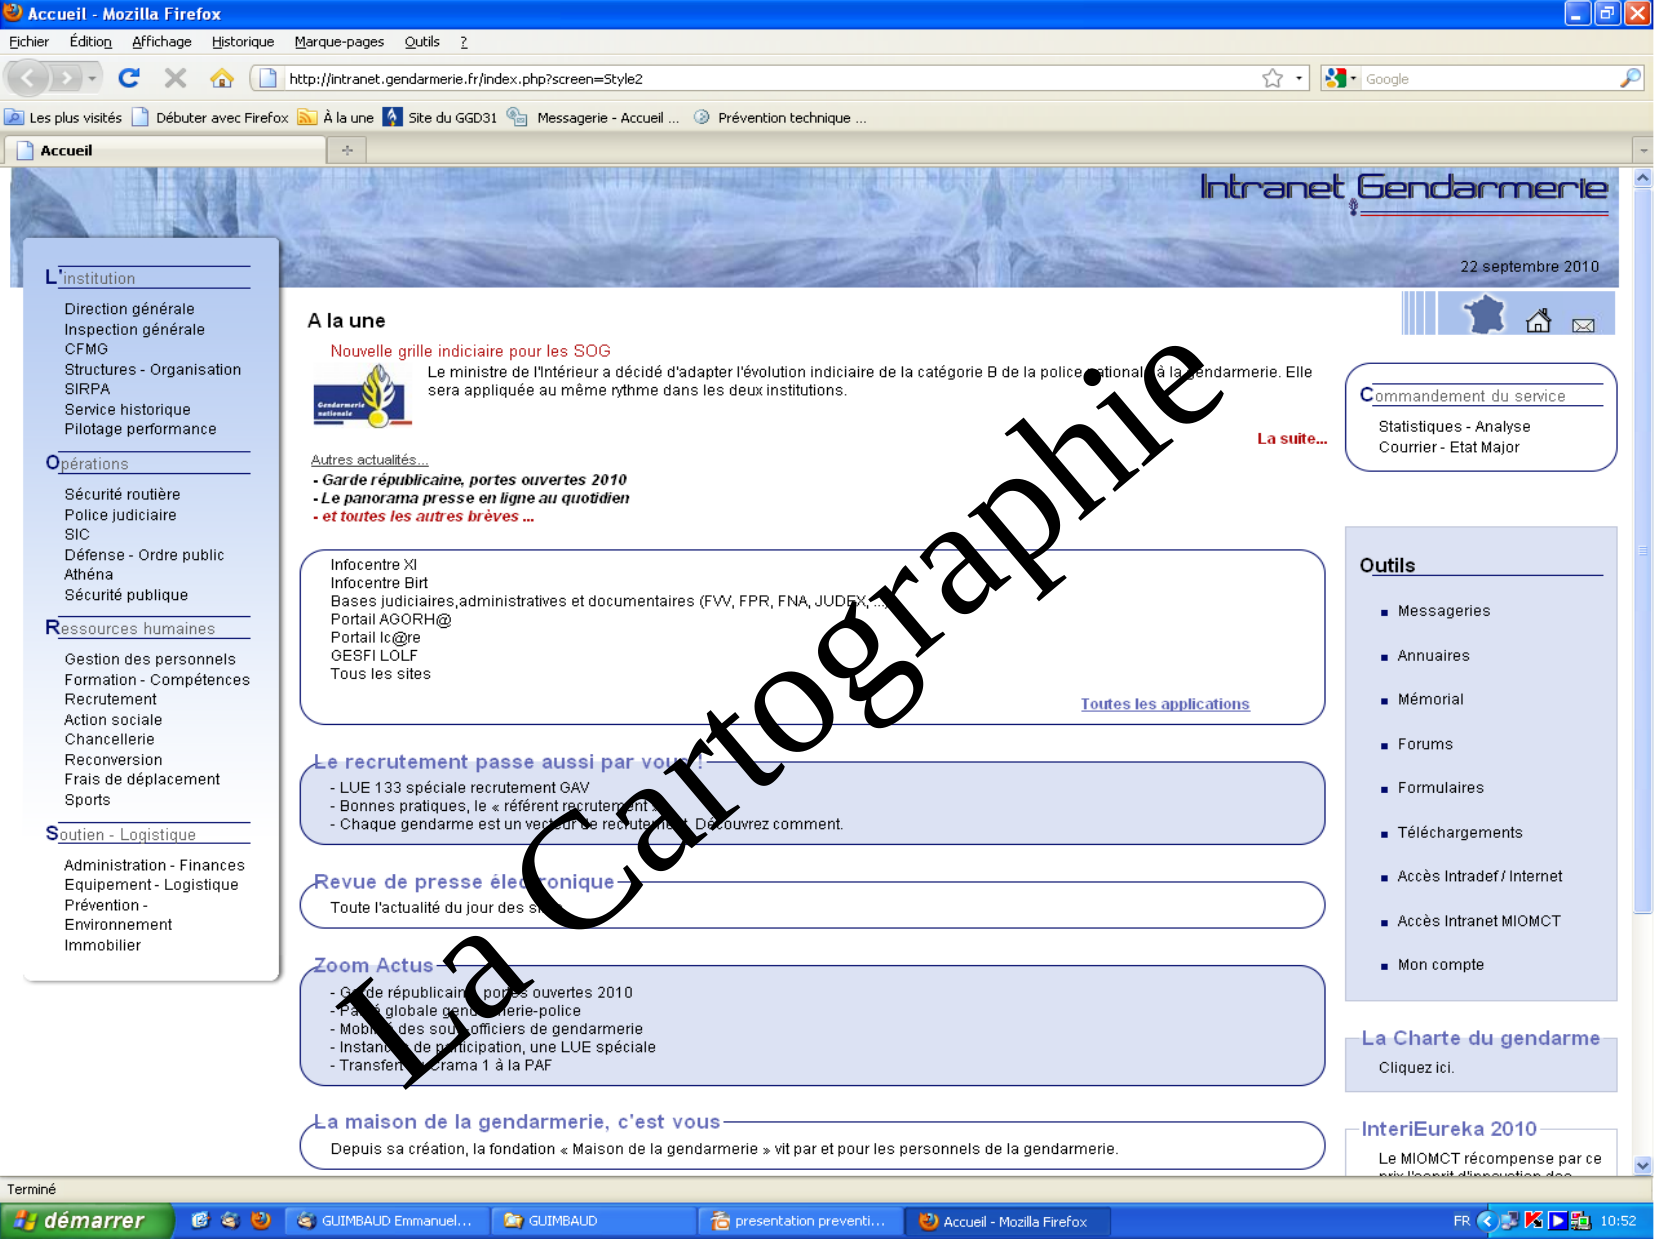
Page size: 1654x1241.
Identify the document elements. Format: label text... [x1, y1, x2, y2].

text_box La Cartographie [290, 192, 1356, 1137]
picture [0, 0, 1654, 1240]
